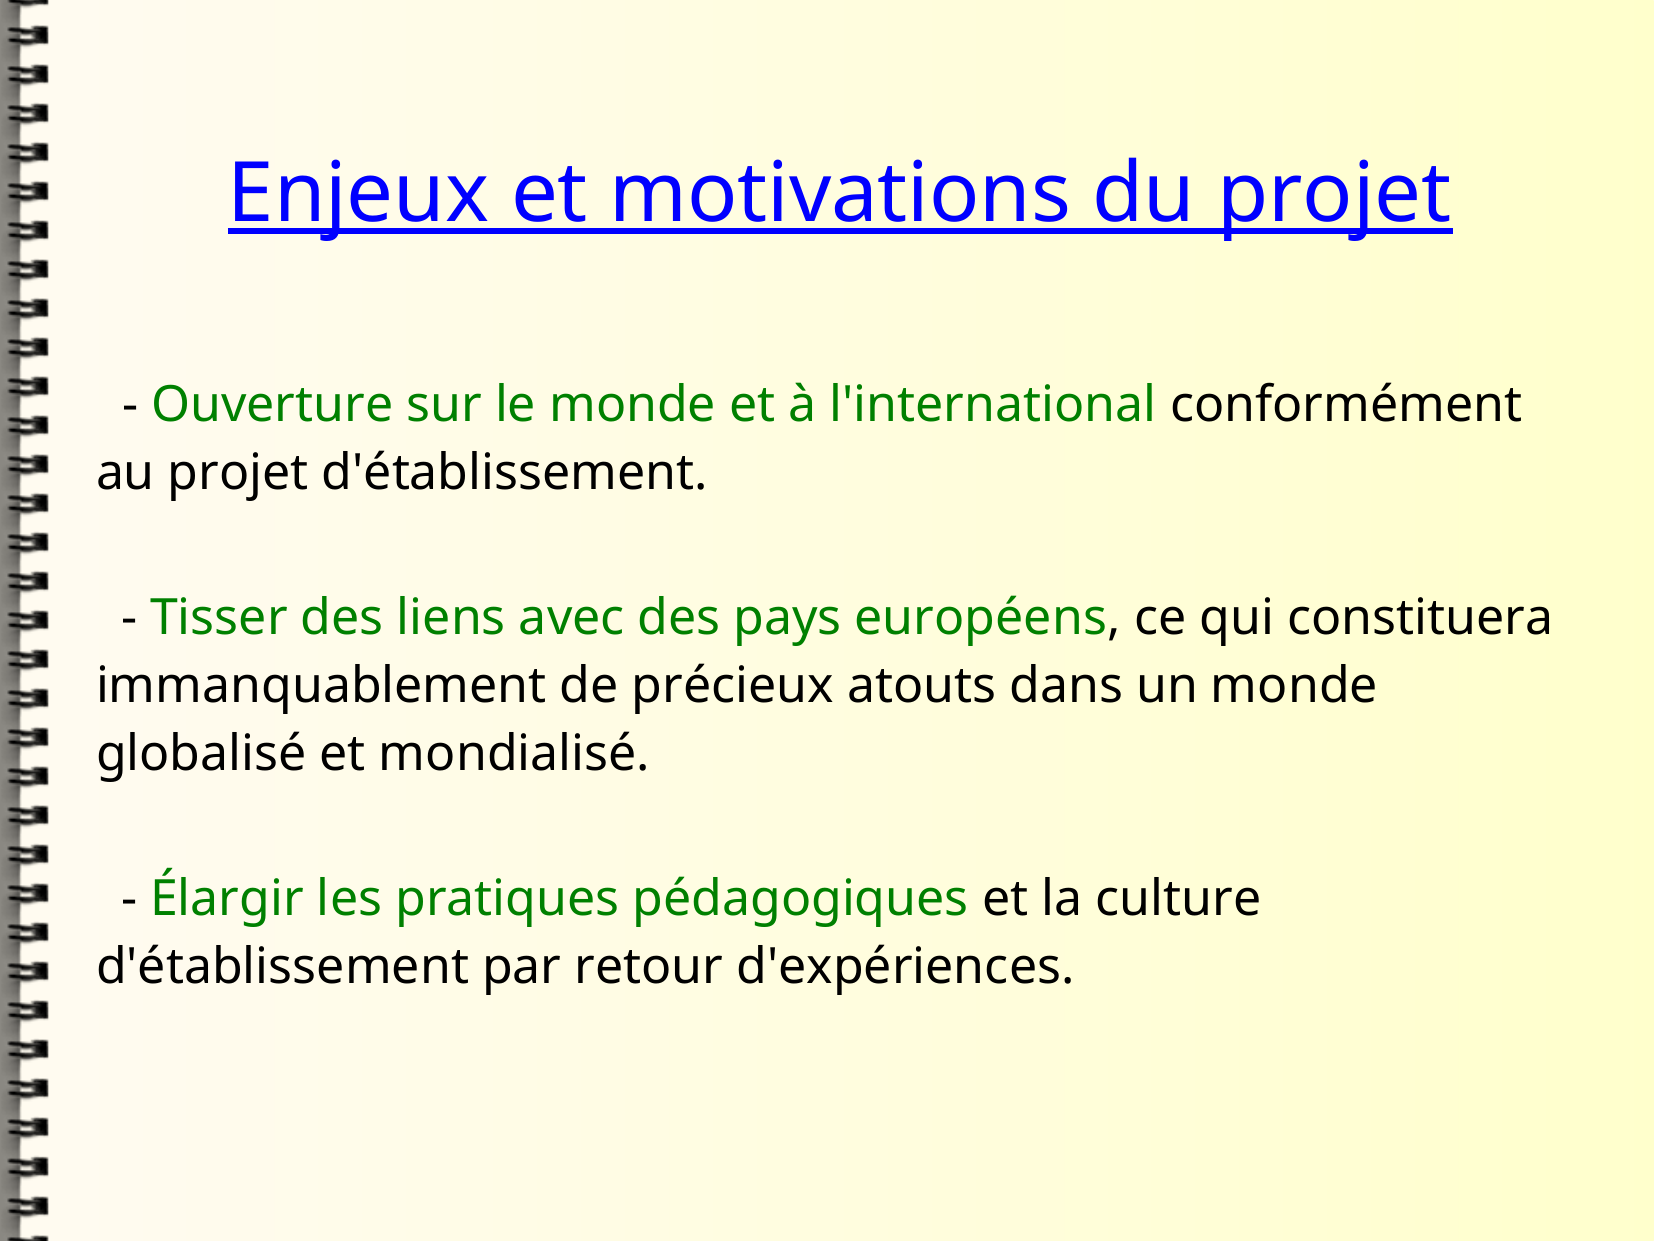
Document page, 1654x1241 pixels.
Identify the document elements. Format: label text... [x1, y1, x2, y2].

list Enjeux et motivations du projet - Ouverture sur le monde et à l'international conformément au projet d'établissement. - Tisser des liens avec des pays européens, ce qui constituera immanquablement de précieux atouts dans un monde globalisé et mondialisé. - Élargir les pratiques pédagogiques et la culture d'établissement par retour d'expériences. [96, 132, 1585, 1103]
picture [0, 0, 1654, 1241]
